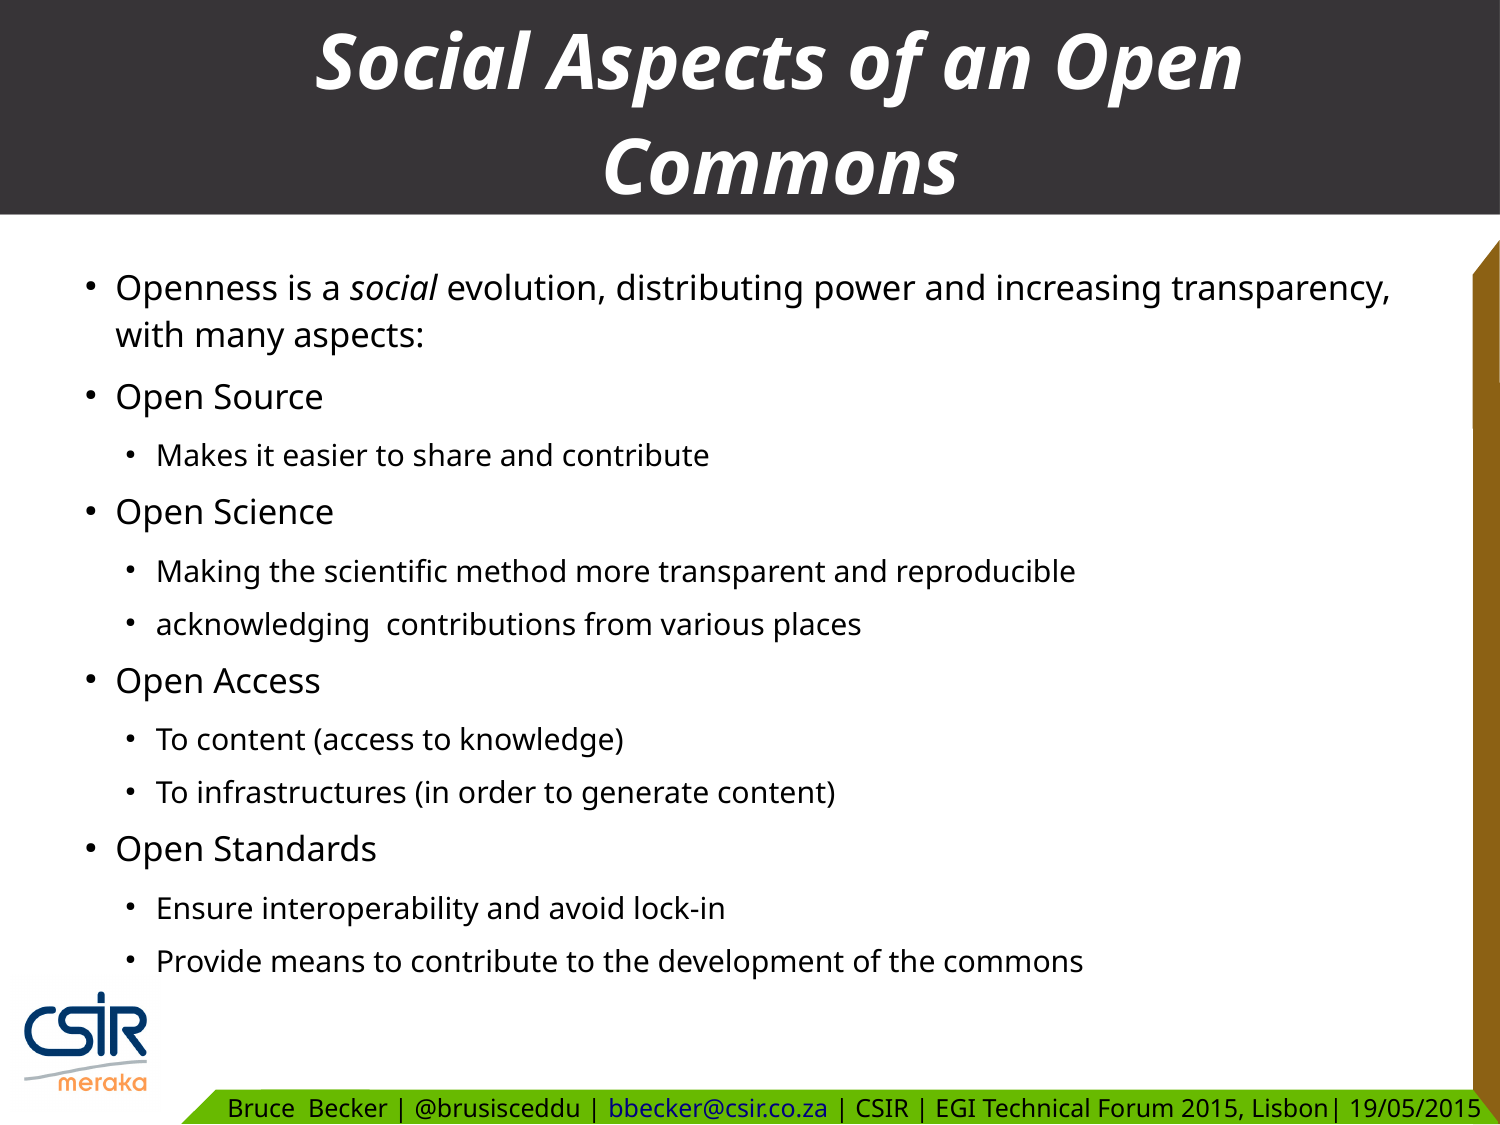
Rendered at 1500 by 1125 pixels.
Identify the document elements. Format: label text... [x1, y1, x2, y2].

list Openness is a social evolution, distributing power and increasing transparency, with many aspects: Open Source Makes it easier to share and contribute Open Science Making the scientific method more transparent and reproducible acknowledging contributions from various places Open Access To content (access to knowledge) To infrastructures (in order to generate content) Open Standards Ensure interoperability and avoid lock-in Provide means to contribute to the development of the commons [75, 263, 1425, 993]
picture [10, 974, 161, 1112]
picture [0, 0, 1500, 215]
title Social Aspects of an Open Commons [185, 18, 1377, 206]
